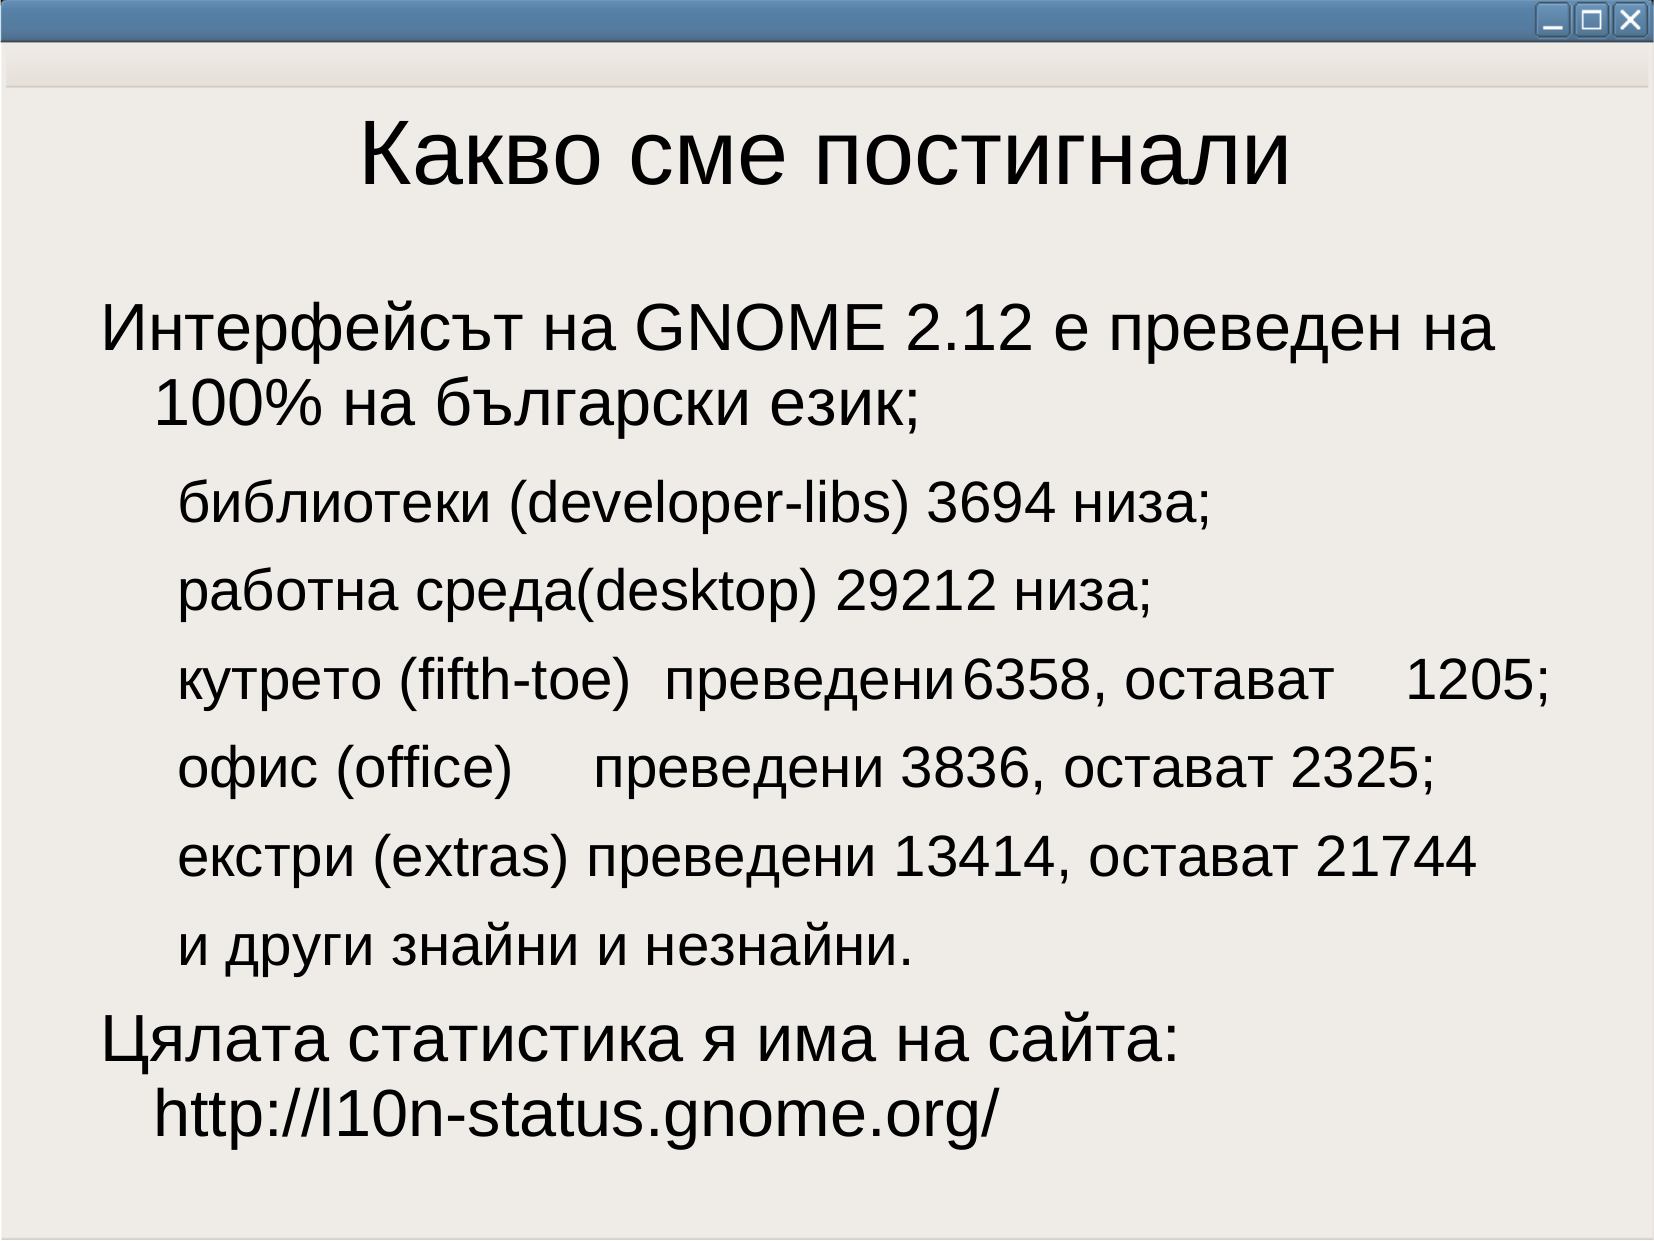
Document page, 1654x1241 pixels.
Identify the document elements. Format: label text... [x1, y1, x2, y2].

list Интерфейсът на GNOME 2.12 е преведен на 100% на български език; библиотеки (developer-libs) 3694 низа; работна среда(desktop) 29212 низа; кутрето (fifth-toe) преведени 6358, остават 1205; офис (office) преведени 3836, остават 2325; екстри (extras) преведени 13414, остават 21744 и други знайни и незнайни. Цялата статистика я има на сайта: http://l10n-status.gnome.org/ [82, 290, 1571, 1215]
picture [0, 0, 1654, 1240]
title Какво сме постигнали [82, 49, 1571, 257]
